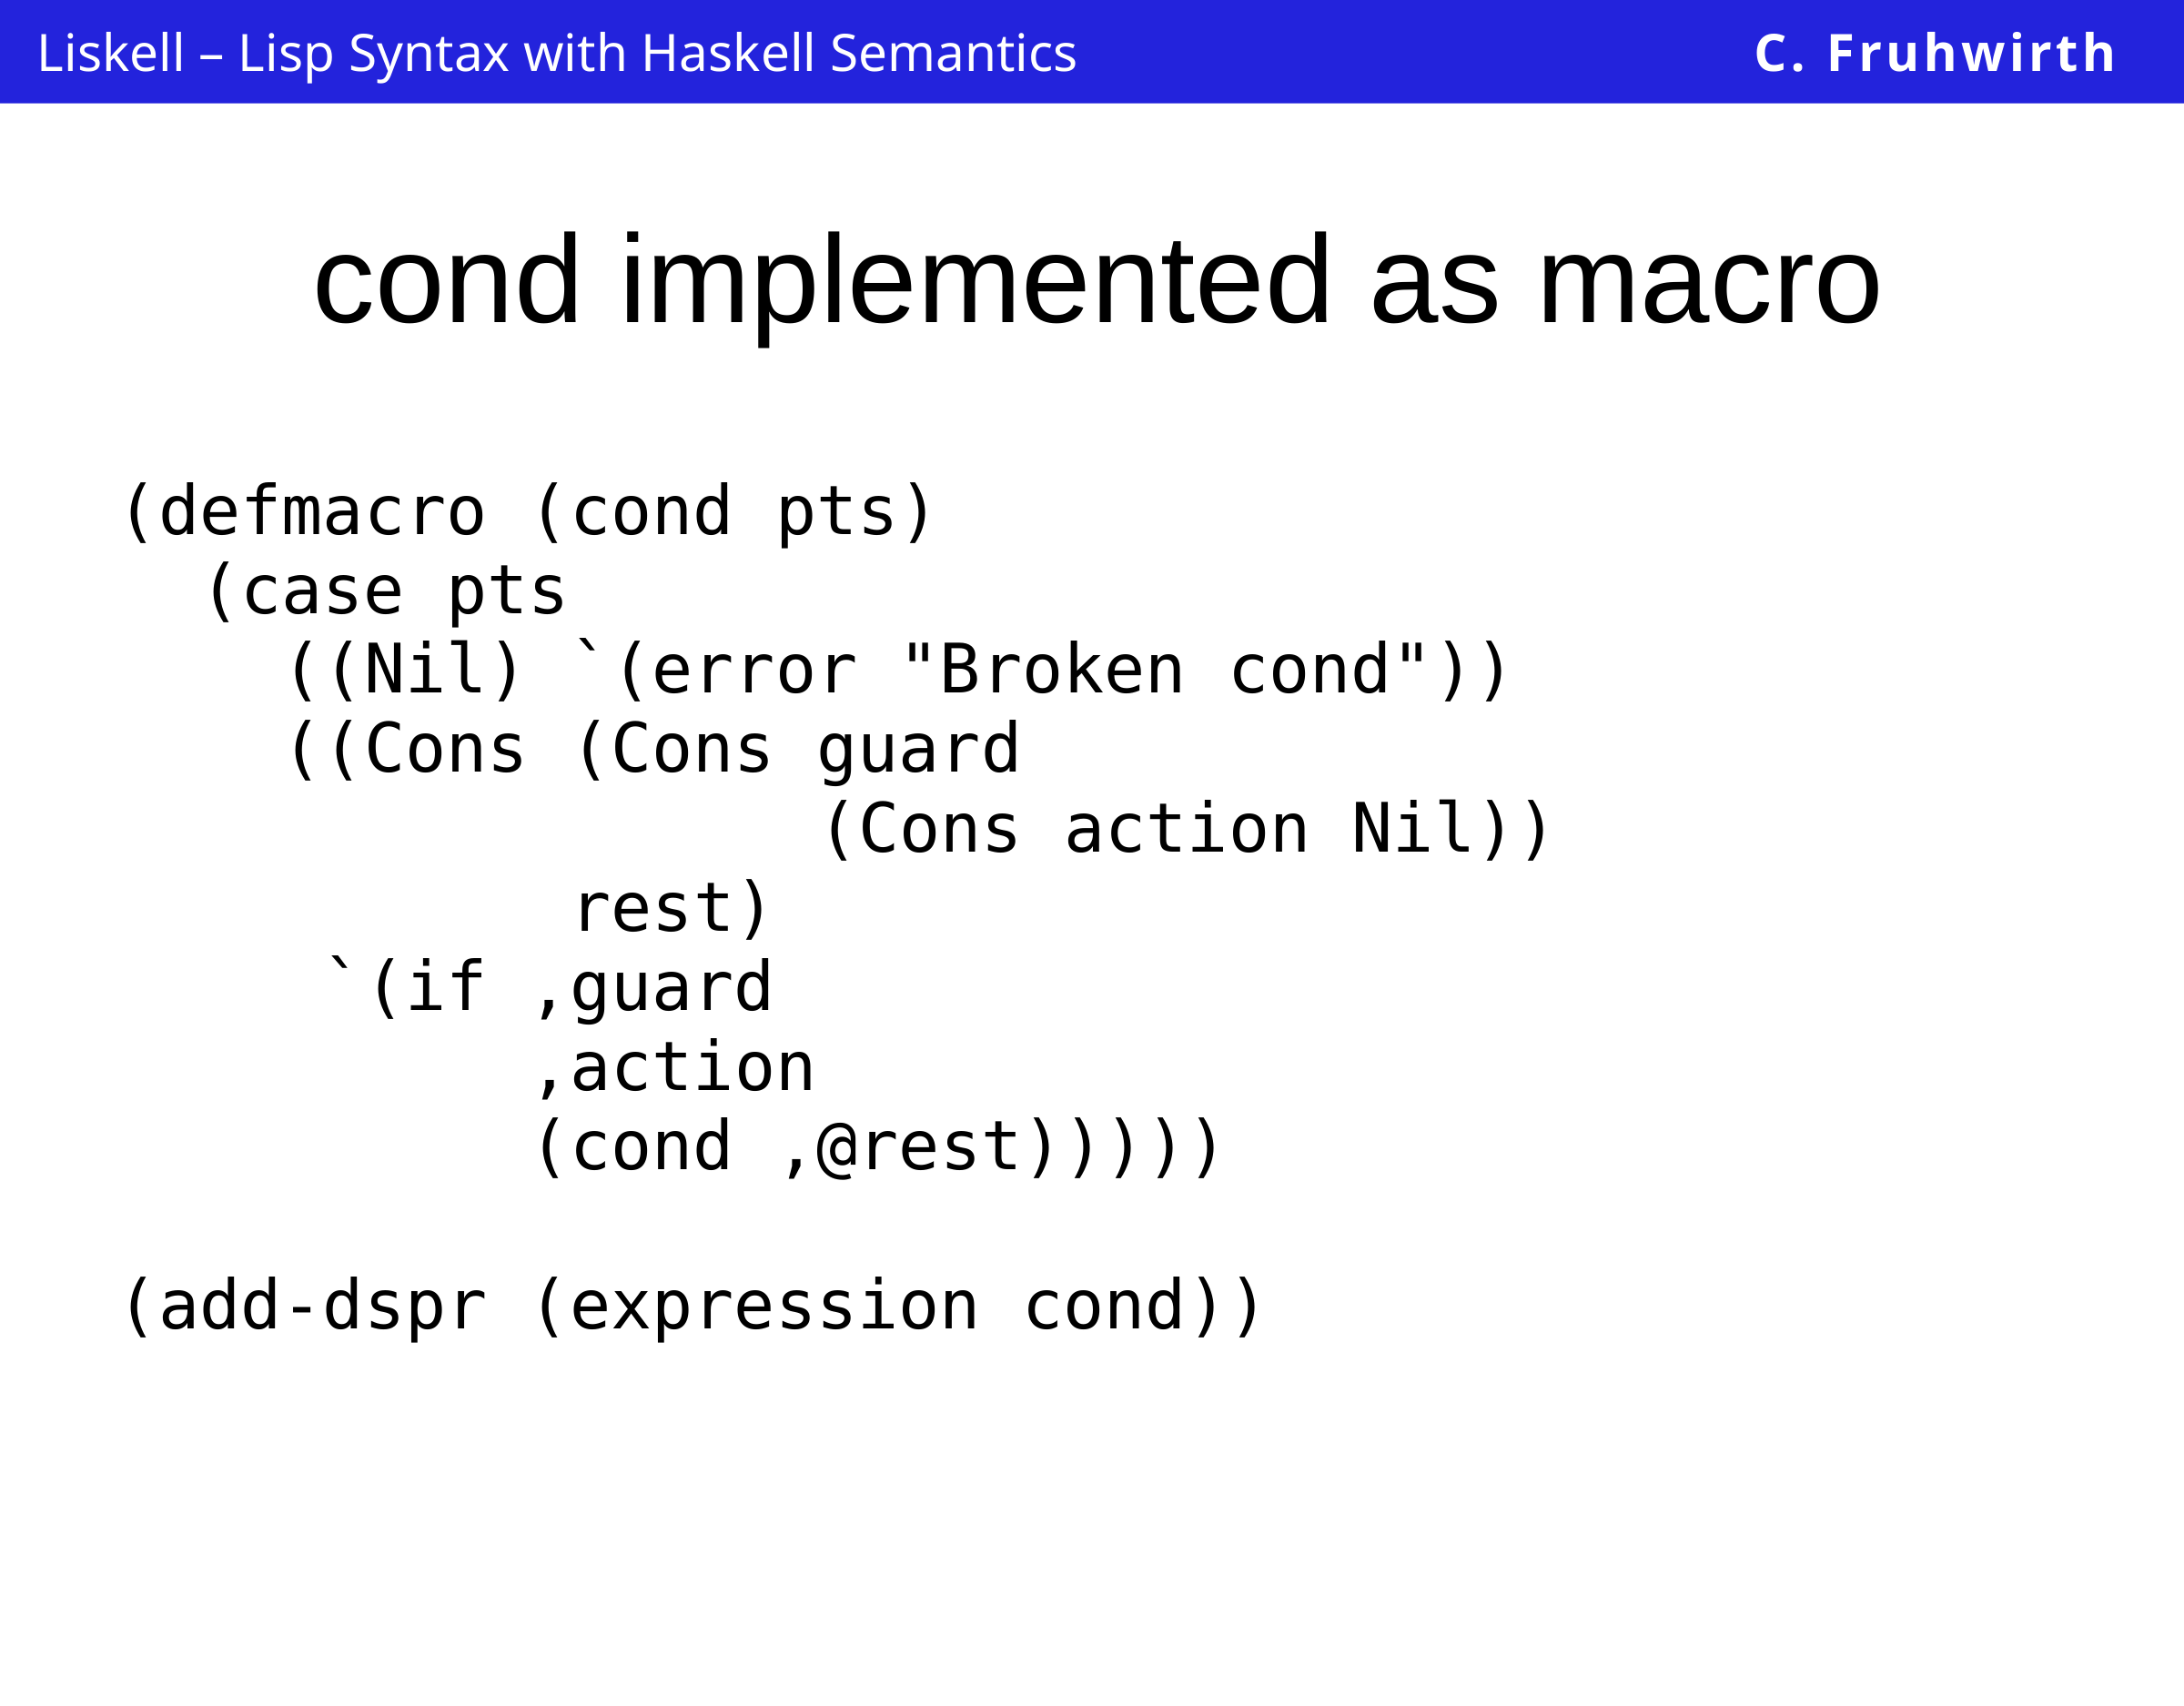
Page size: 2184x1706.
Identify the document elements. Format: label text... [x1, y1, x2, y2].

title cond implemented as macro [116, 136, 2082, 422]
text_box (defmacro (cond pts) (case pts ((Nil) `(error "Broken cond")) ((Cons (Cons guard (Cons action Nil)) rest) `(if ,guard ,action (cond ,@rest))))) (add-dspr (expression cond)) [104, 464, 2082, 1352]
